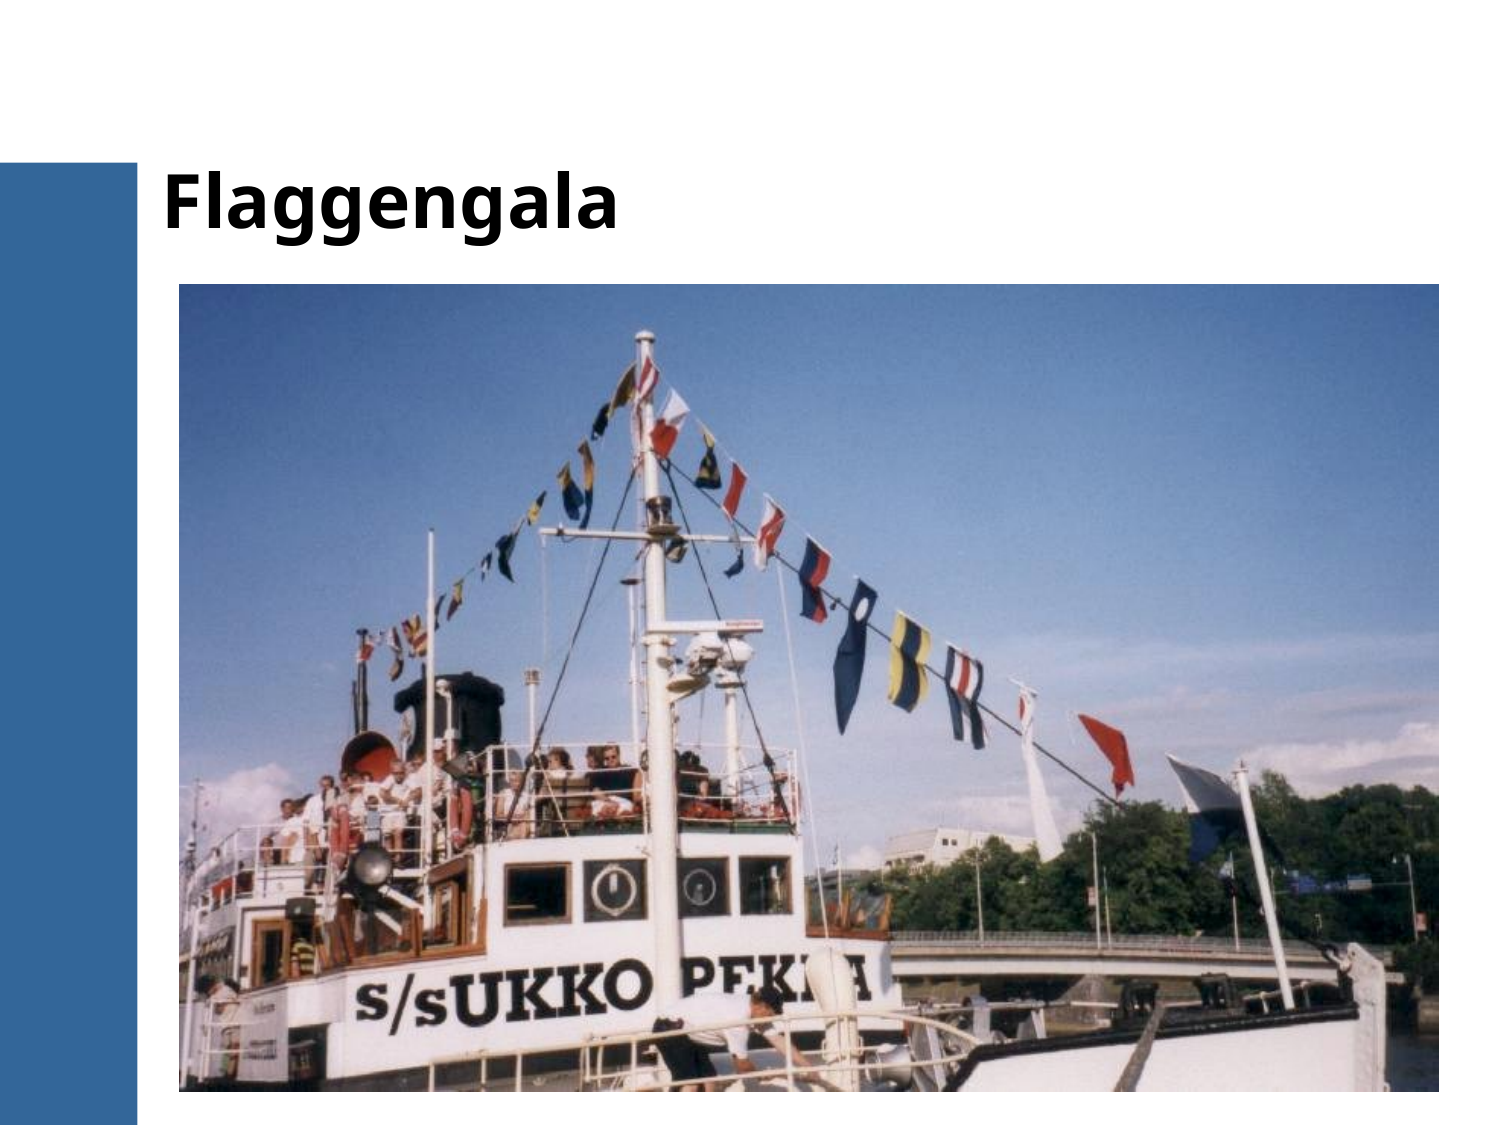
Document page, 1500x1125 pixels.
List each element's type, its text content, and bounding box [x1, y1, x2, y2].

text_box Flaggengala [147, 138, 1440, 259]
picture [179, 284, 1439, 1092]
